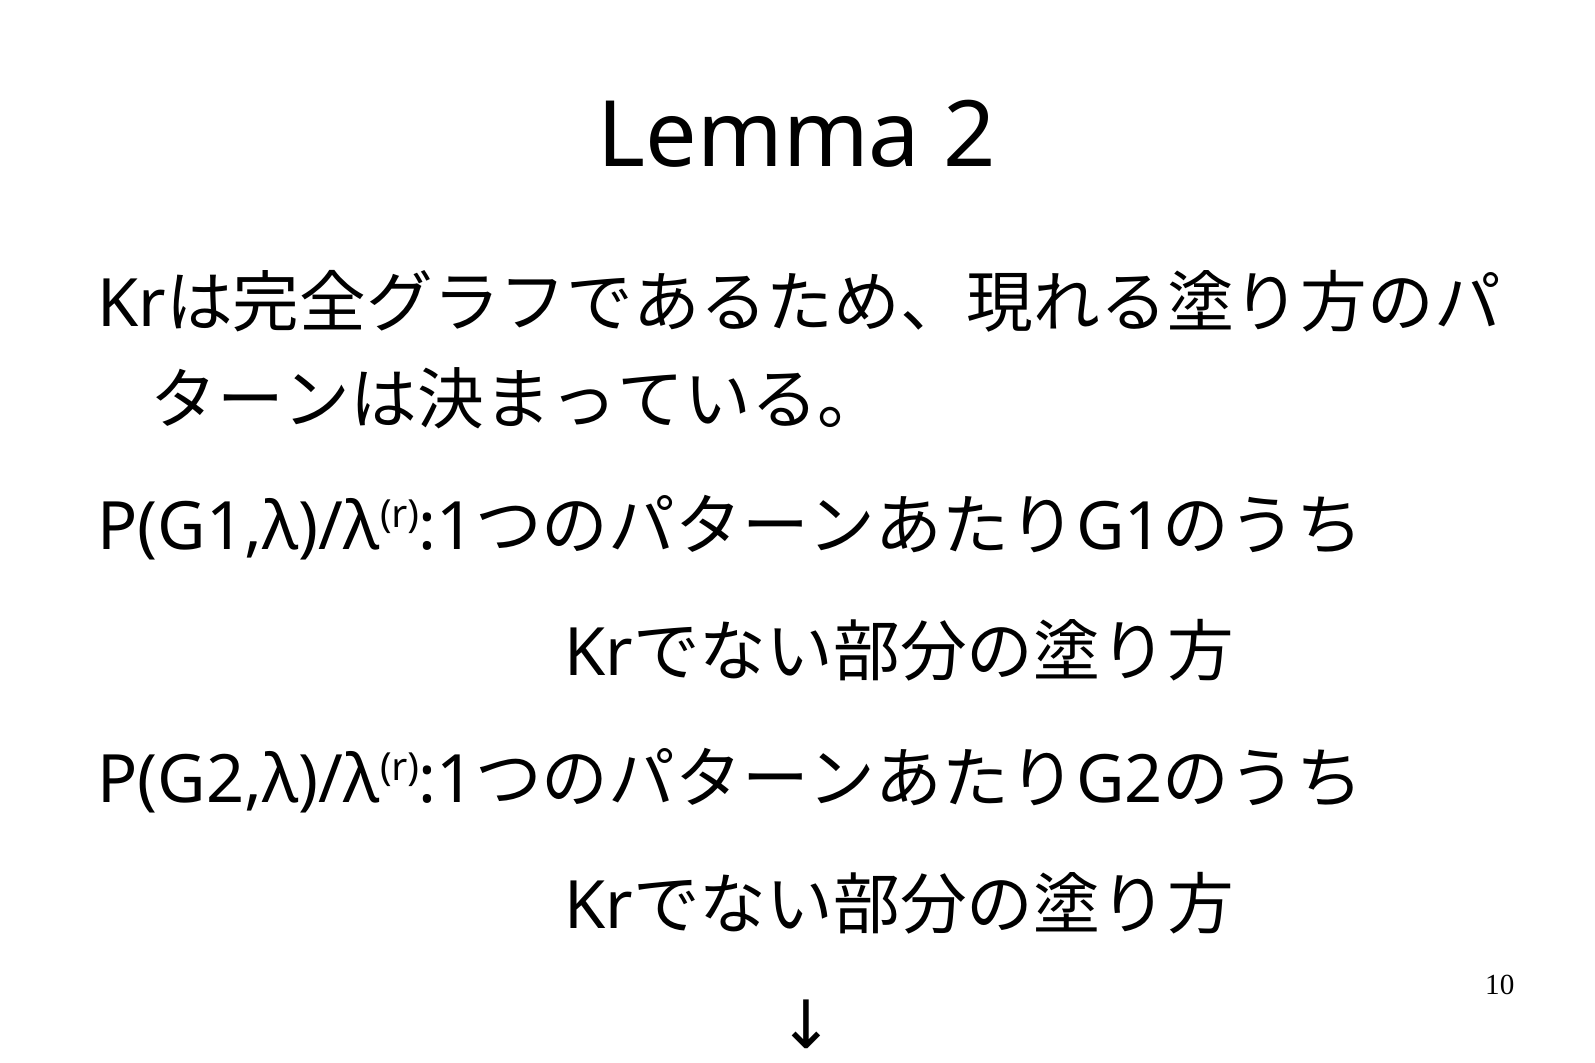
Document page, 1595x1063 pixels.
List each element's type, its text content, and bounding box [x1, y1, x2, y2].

list Krは完全グラフであるため、現れる塗り方のパターンは決まっている。 P(G1,λ)/λ(r):1つのパターンあたりG1のうち Krでない部分の塗り方 P(G2,λ)/λ(r):1つのパターンあたりG2のうち Krでない部分の塗り方 ↓ 1パターンあたりのGの塗り方は [79, 248, 1515, 1034]
title Lemma 2 [79, 42, 1515, 220]
